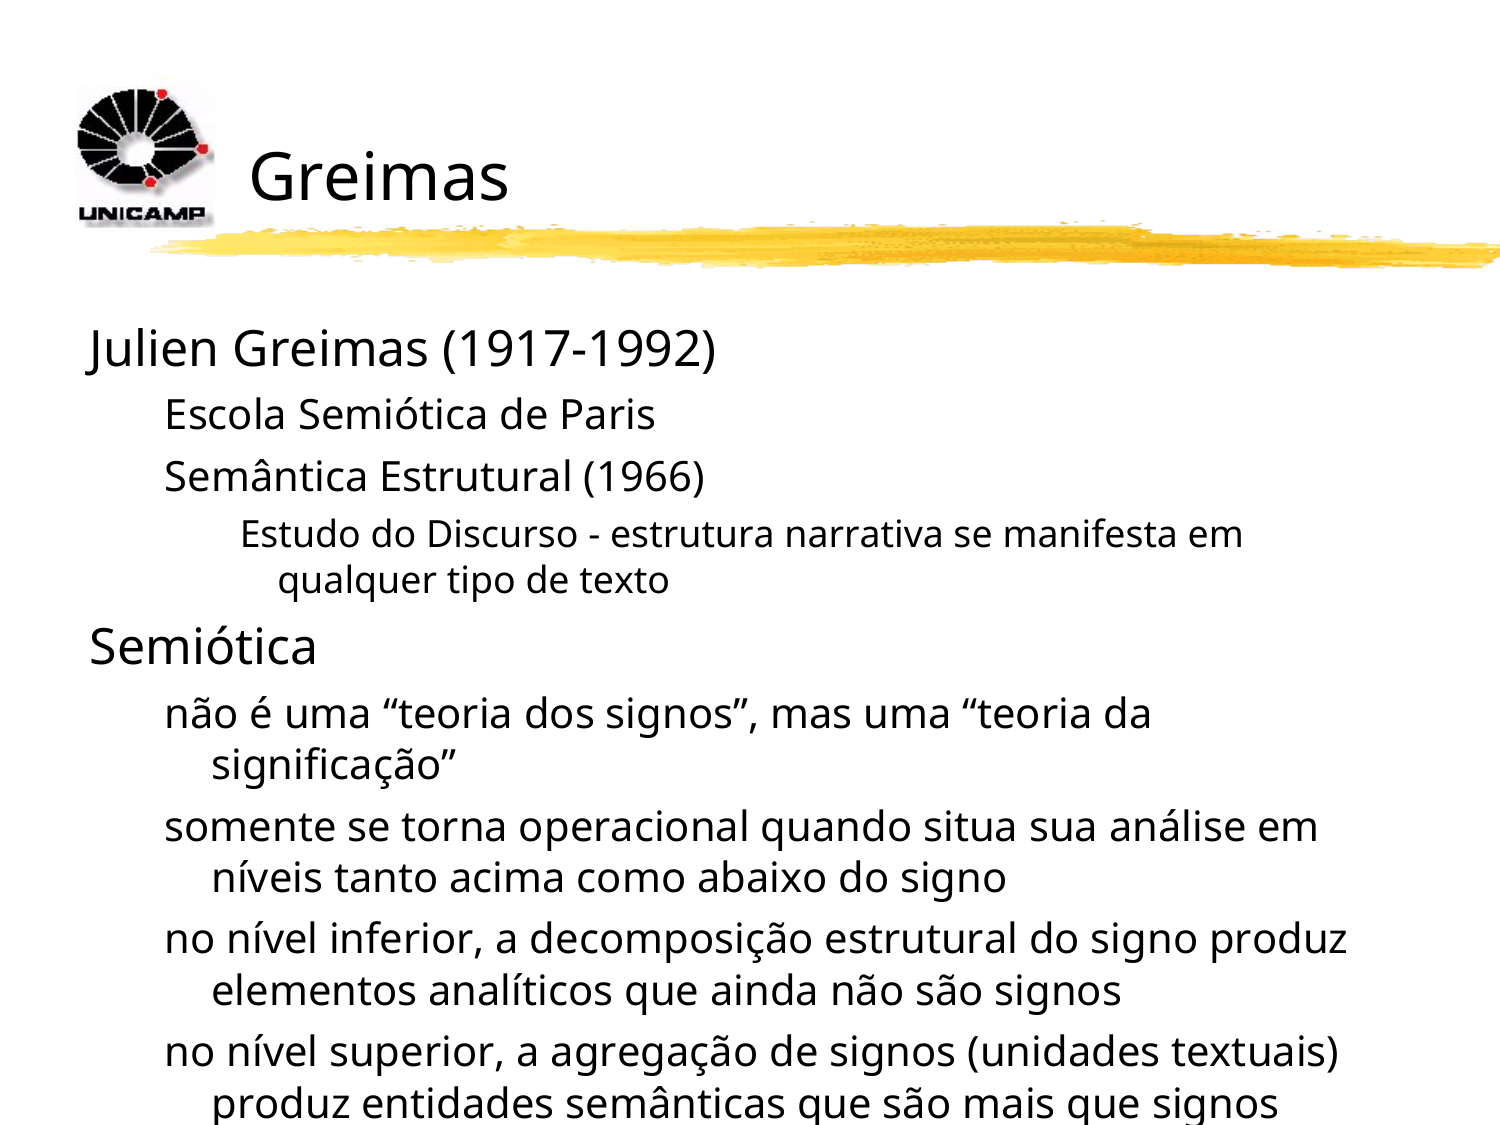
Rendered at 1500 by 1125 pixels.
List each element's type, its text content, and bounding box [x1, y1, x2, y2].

picture [75, 74, 1500, 279]
title Greimas [233, 37, 1434, 225]
list Julien Greimas (1917-1992) Escola Semiótica de Paris Semântica Estrutural (1966) Estudo do Discurso - estrutura narrativa se manifesta em qualquer tipo de texto Semiótica não é uma “teoria dos signos”, mas uma “teoria da significação” somente se torna operacional quando situa sua análise em níveis tanto acima como abaixo do signo no nível inferior, a decomposição estrutural do signo produz elementos analíticos que ainda não são signos no nível superior, a agregação de signos (unidades textuais) produz entidades semânticas que são mais que signos [74, 309, 1417, 1003]
